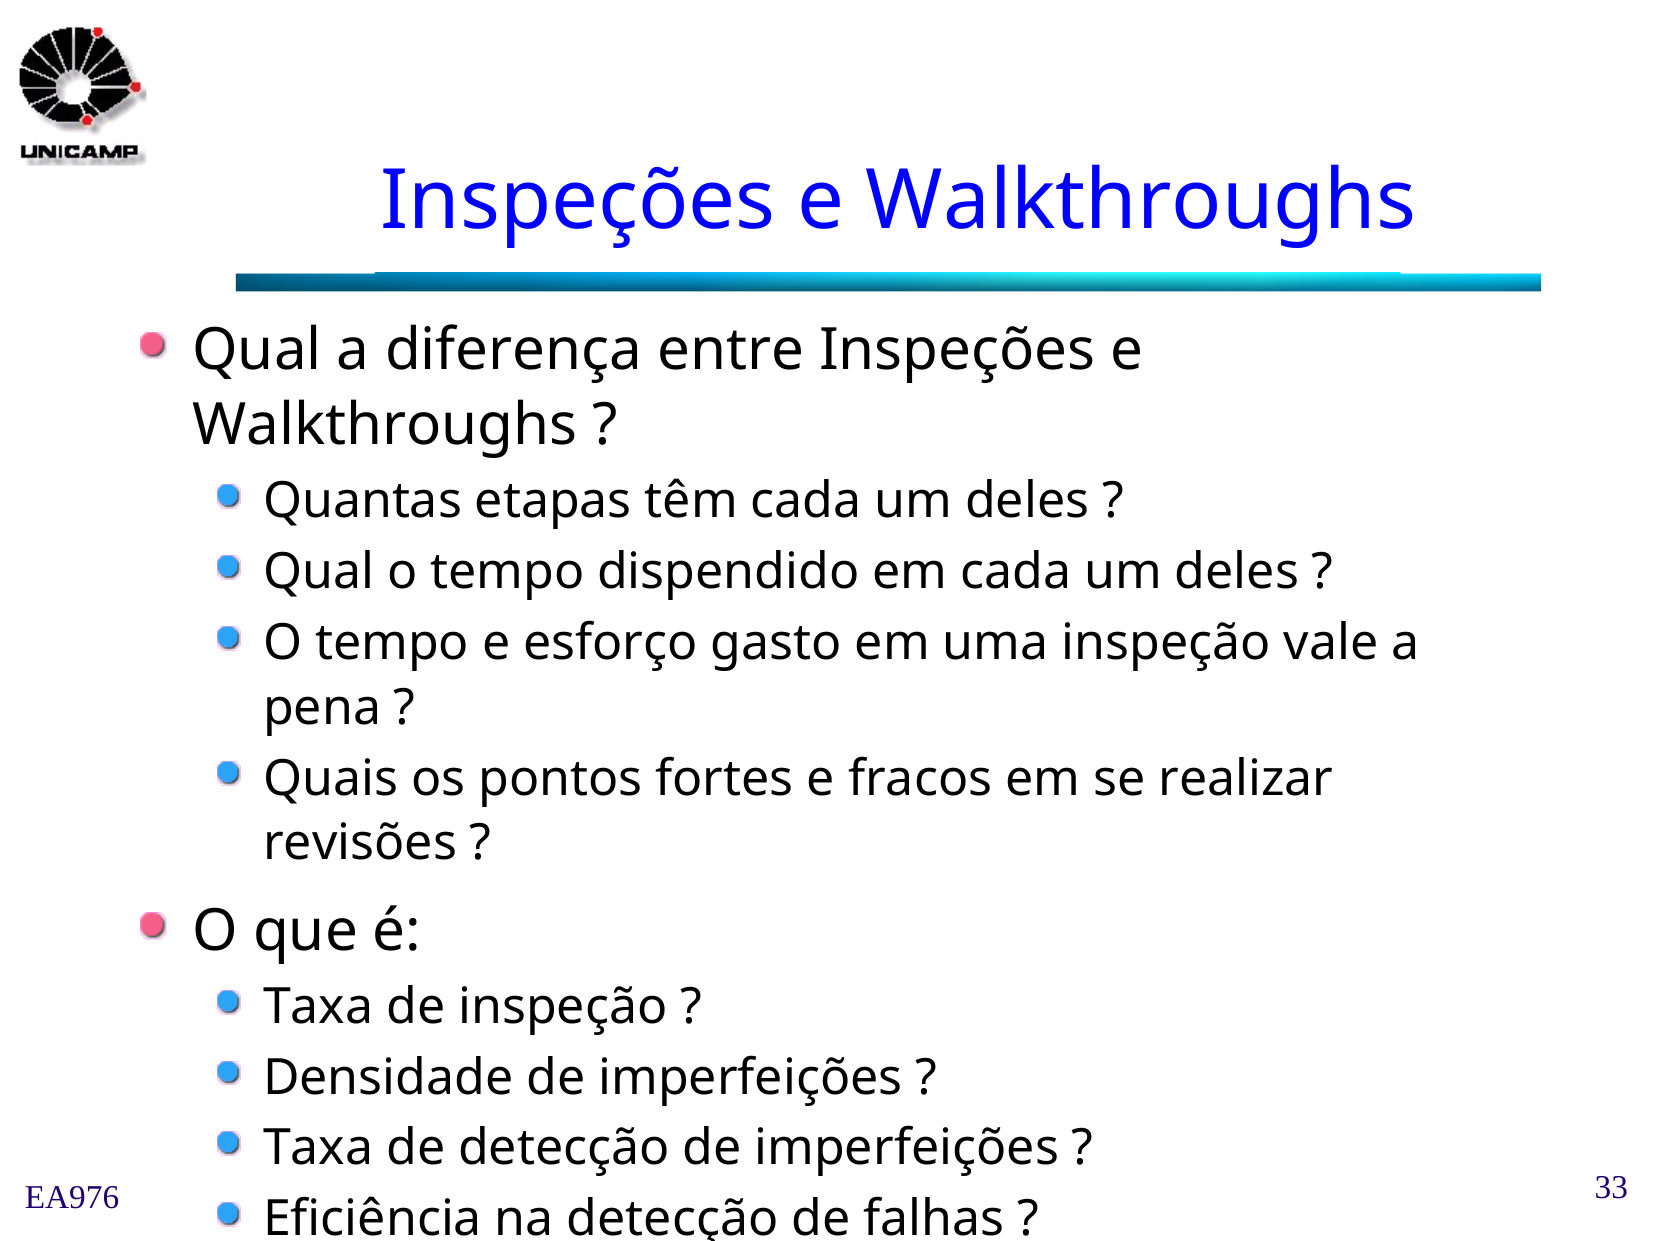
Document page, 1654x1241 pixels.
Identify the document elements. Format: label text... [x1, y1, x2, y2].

title Inspeções e Walkthroughs [264, 57, 1534, 250]
list Qual a diferença entre Inspeções e Walkthroughs ? Quantas etapas têm cada um deles ? Qual o tempo dispendido em cada um deles ? O tempo e esforço gasto em uma inspeção vale a pena ? Quais os pontos fortes e fracos em se realizar revisões ? O que é: Taxa de inspeção ? Densidade de imperfeições ? Taxa de detecção de imperfeições ? Eficiência na detecção de falhas ? [121, 309, 1534, 1167]
picture [216, 1201, 242, 1228]
picture [125, 272, 1654, 295]
